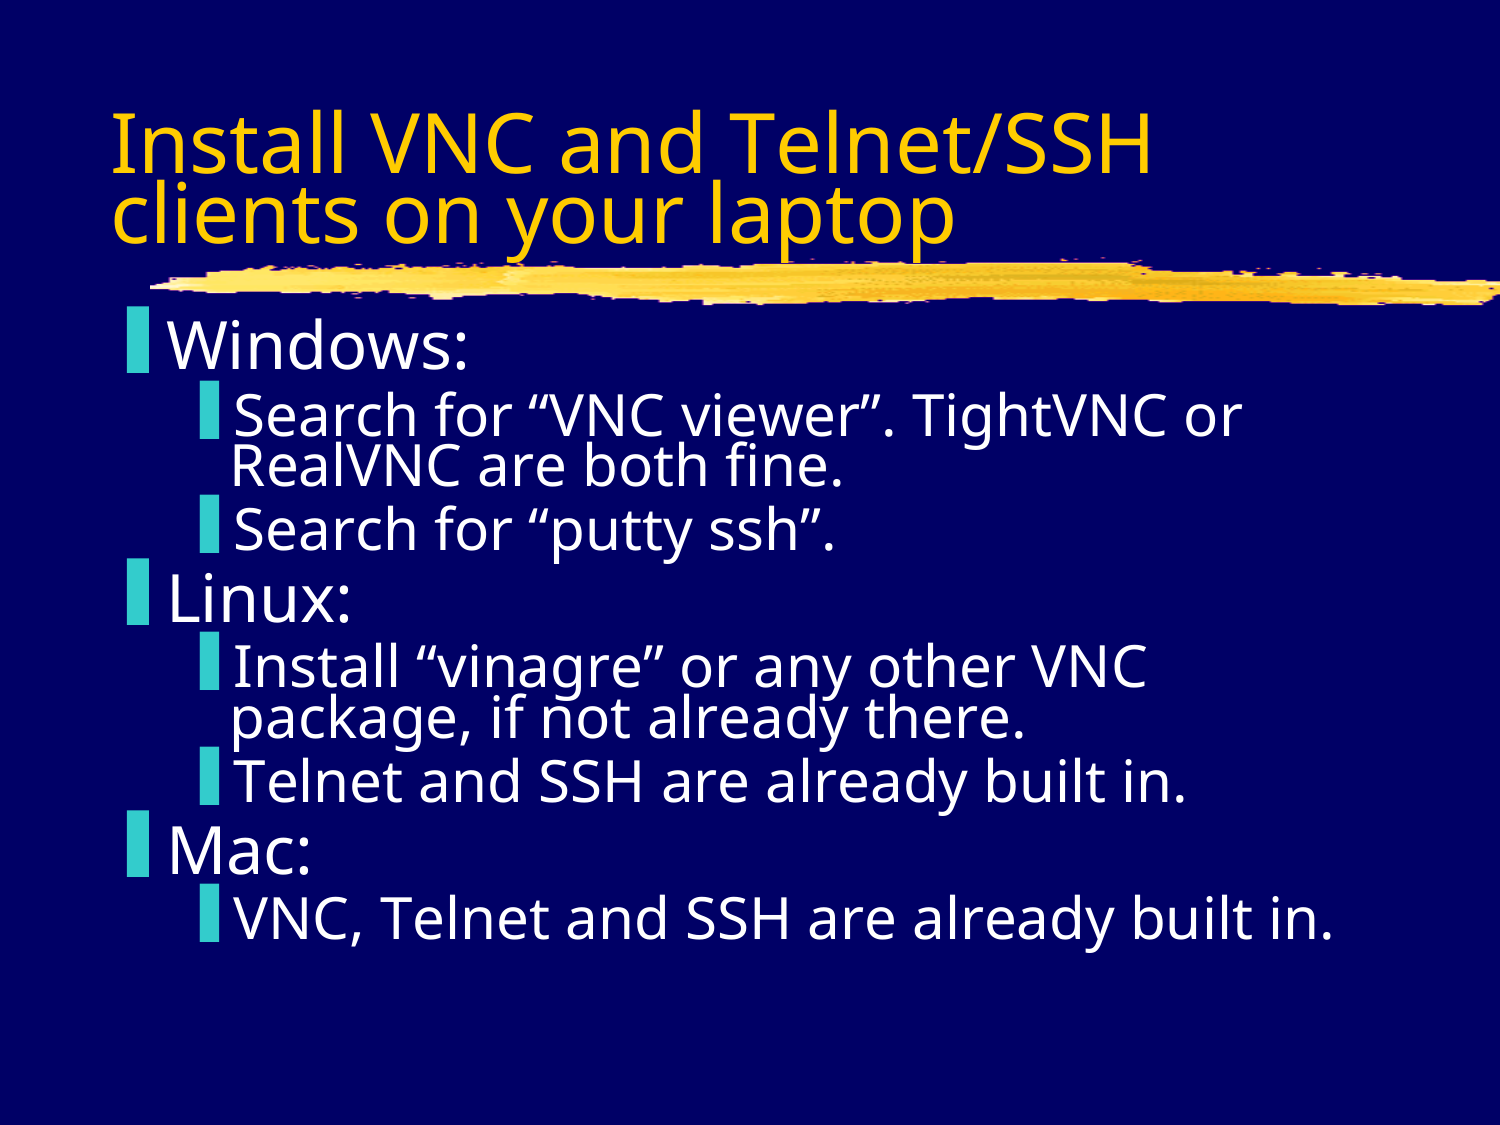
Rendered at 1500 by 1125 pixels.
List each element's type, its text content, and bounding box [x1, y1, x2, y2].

title Install VNC and Telnet/SSH clients on your laptop [110, 78, 1391, 297]
list Windows: Search for “VNC viewer”. TightVNC or RealVNC are both fine. Search for “putty ssh”. Linux: Install “vinagre” or any other VNC package, if not already there. Telnet and SSH are already built in. Mac: VNC, Telnet and SSH are already built in. [110, 318, 1391, 1027]
picture [150, 252, 1500, 316]
